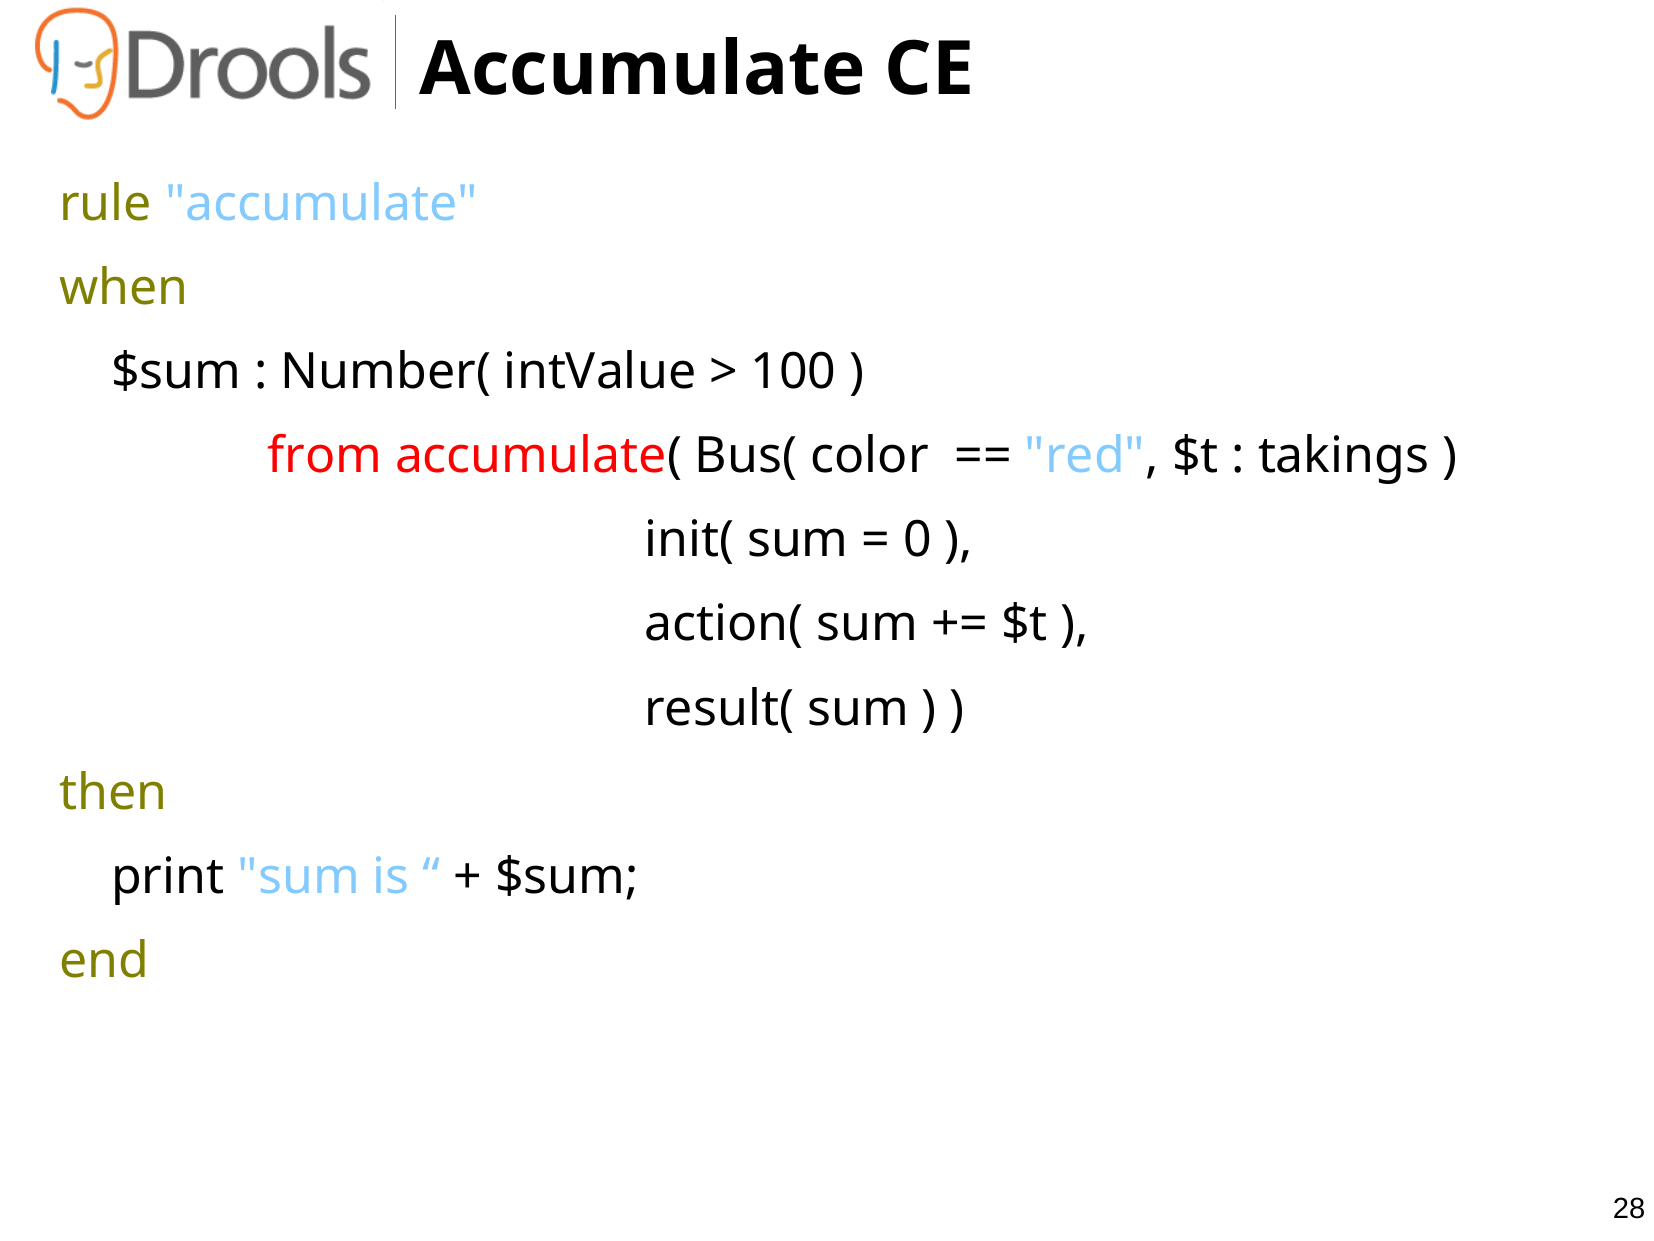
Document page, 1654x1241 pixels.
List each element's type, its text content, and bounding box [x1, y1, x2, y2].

title Accumulate CE [419, 12, 1630, 118]
list rule "accumulate" when $sum : Number( intValue > 100 ) from accumulate( Bus( color == "red", $t : takings ) init( sum = 0 ), action( sum += $t ), result( sum ) ) then print "sum is “ + $sum; end [59, 166, 1517, 934]
picture [29, 0, 384, 126]
